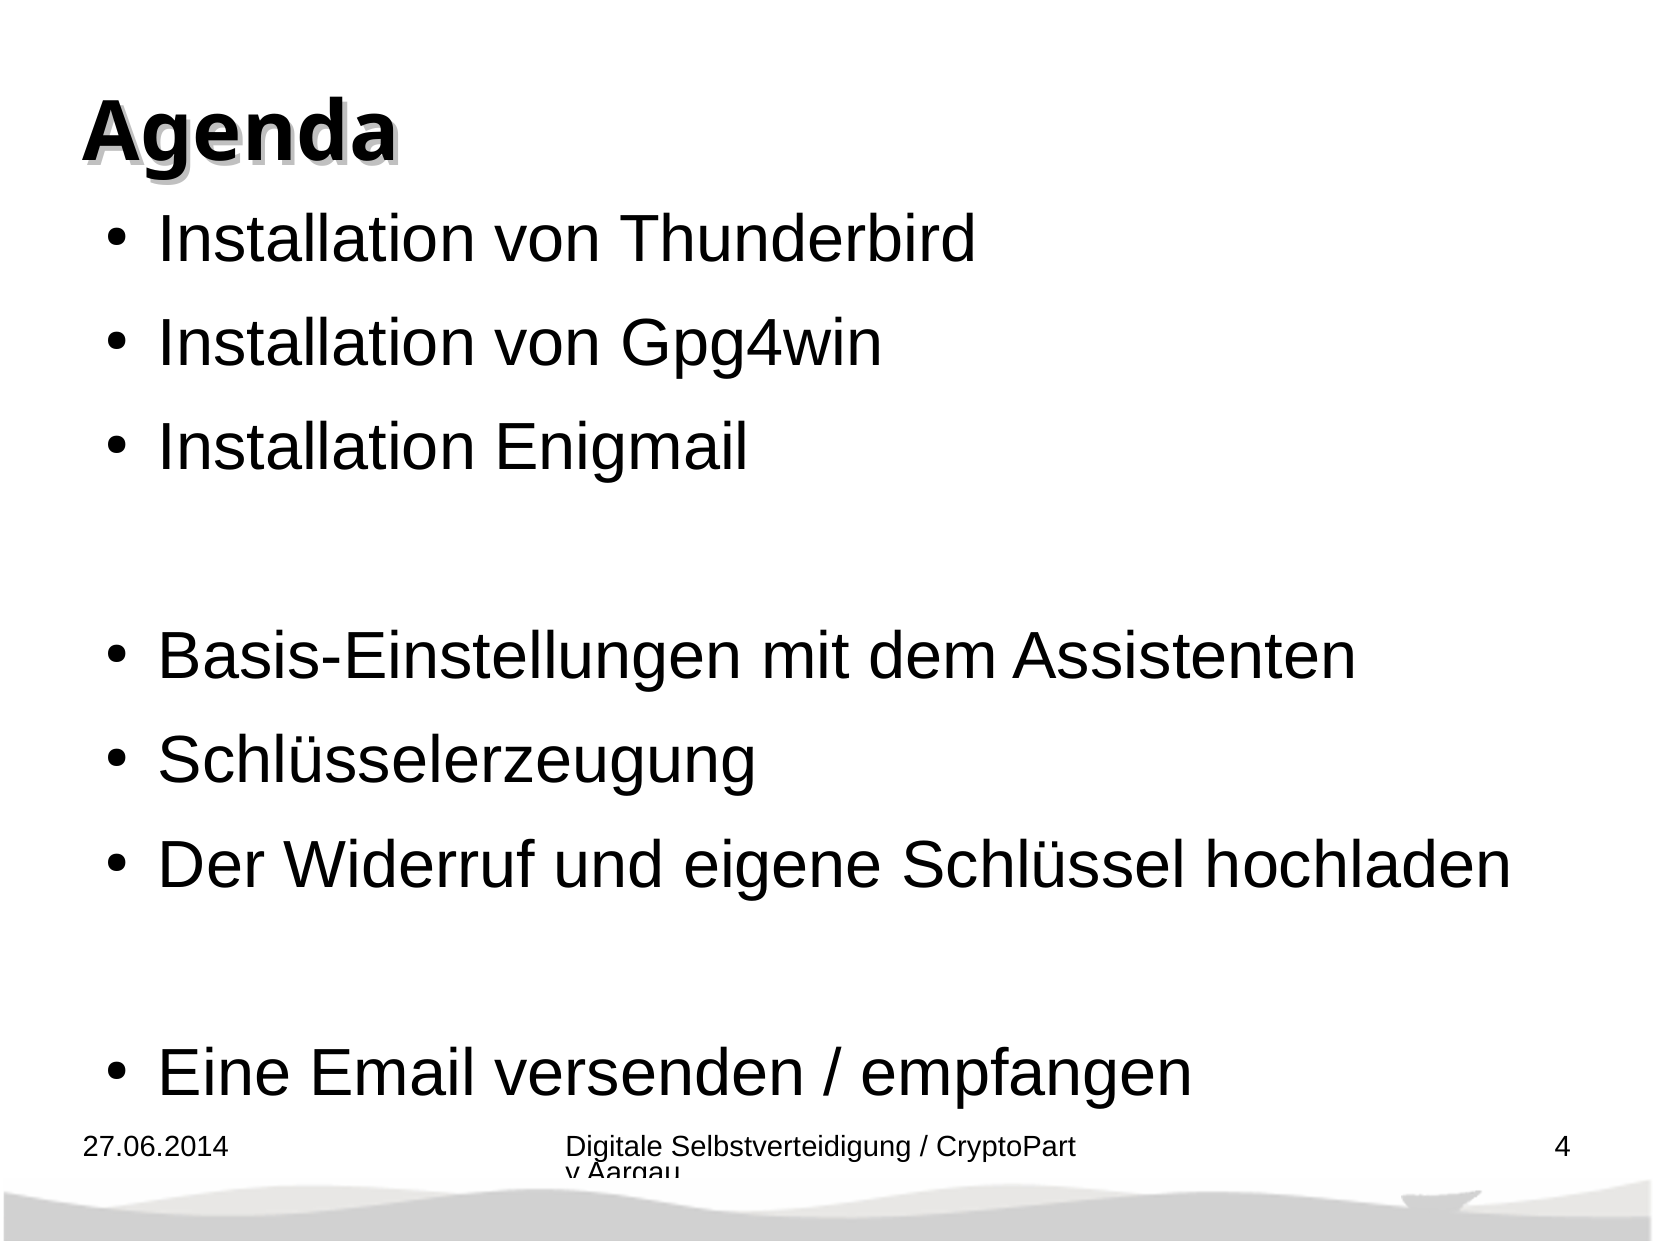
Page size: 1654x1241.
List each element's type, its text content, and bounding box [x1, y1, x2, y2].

title Agenda [82, 76, 1571, 284]
picture [3, 1178, 1654, 1241]
list Installation von Thunderbird Installation von Gpg4win Installation Enigmail Basis-Einstellungen mit dem Assistenten Schlüsselerzeugung Der Widerruf und eigene Schlüssel hochladen Eine Email versenden / empfangen [87, 200, 1576, 1111]
